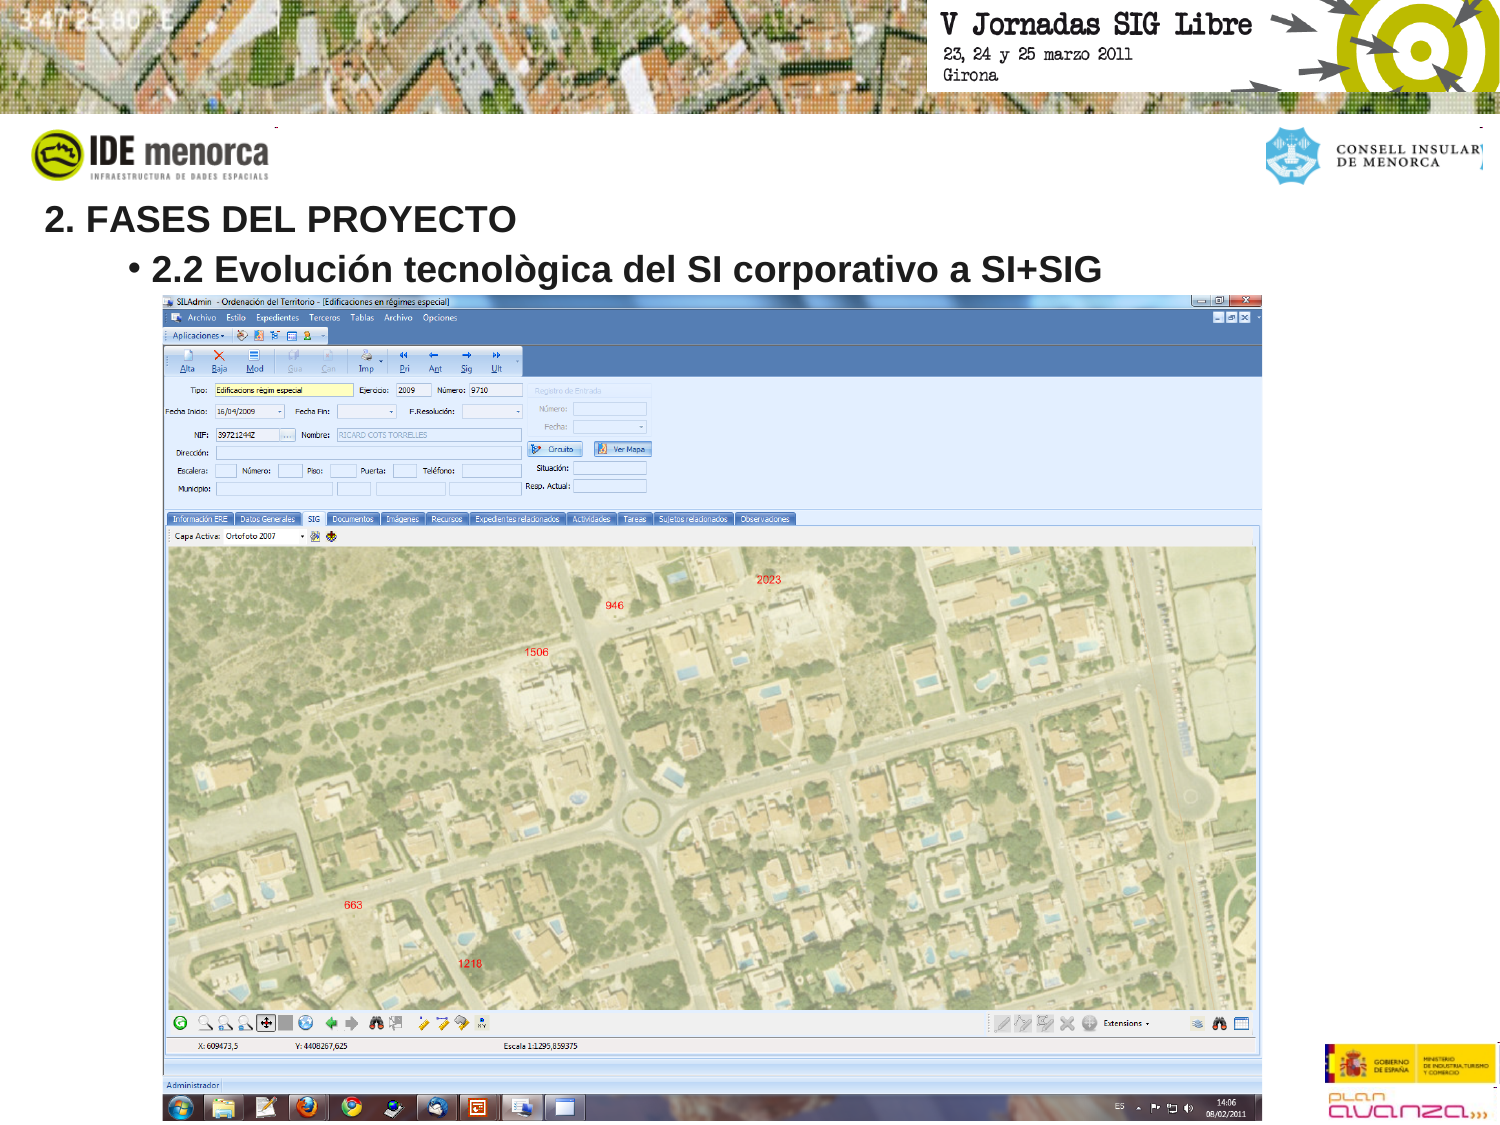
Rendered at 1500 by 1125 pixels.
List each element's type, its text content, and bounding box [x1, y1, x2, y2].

picture [1325, 1042, 1500, 1085]
chart [162, 295, 1263, 1121]
picture [1328, 1087, 1497, 1125]
text_box 2. FASES DEL PROYECTO [29, 187, 533, 248]
picture [1266, 127, 1483, 185]
picture [0, 0, 1500, 114]
picture [29, 127, 278, 185]
text_box 2.2 Evolución tecnològica del SI corporativo a SI+SIG Etapas del proceso: Integración de datos cartograficos en la BD corporativa Integración tecnológica al SI Descentralización de la producción [113, 237, 1202, 558]
